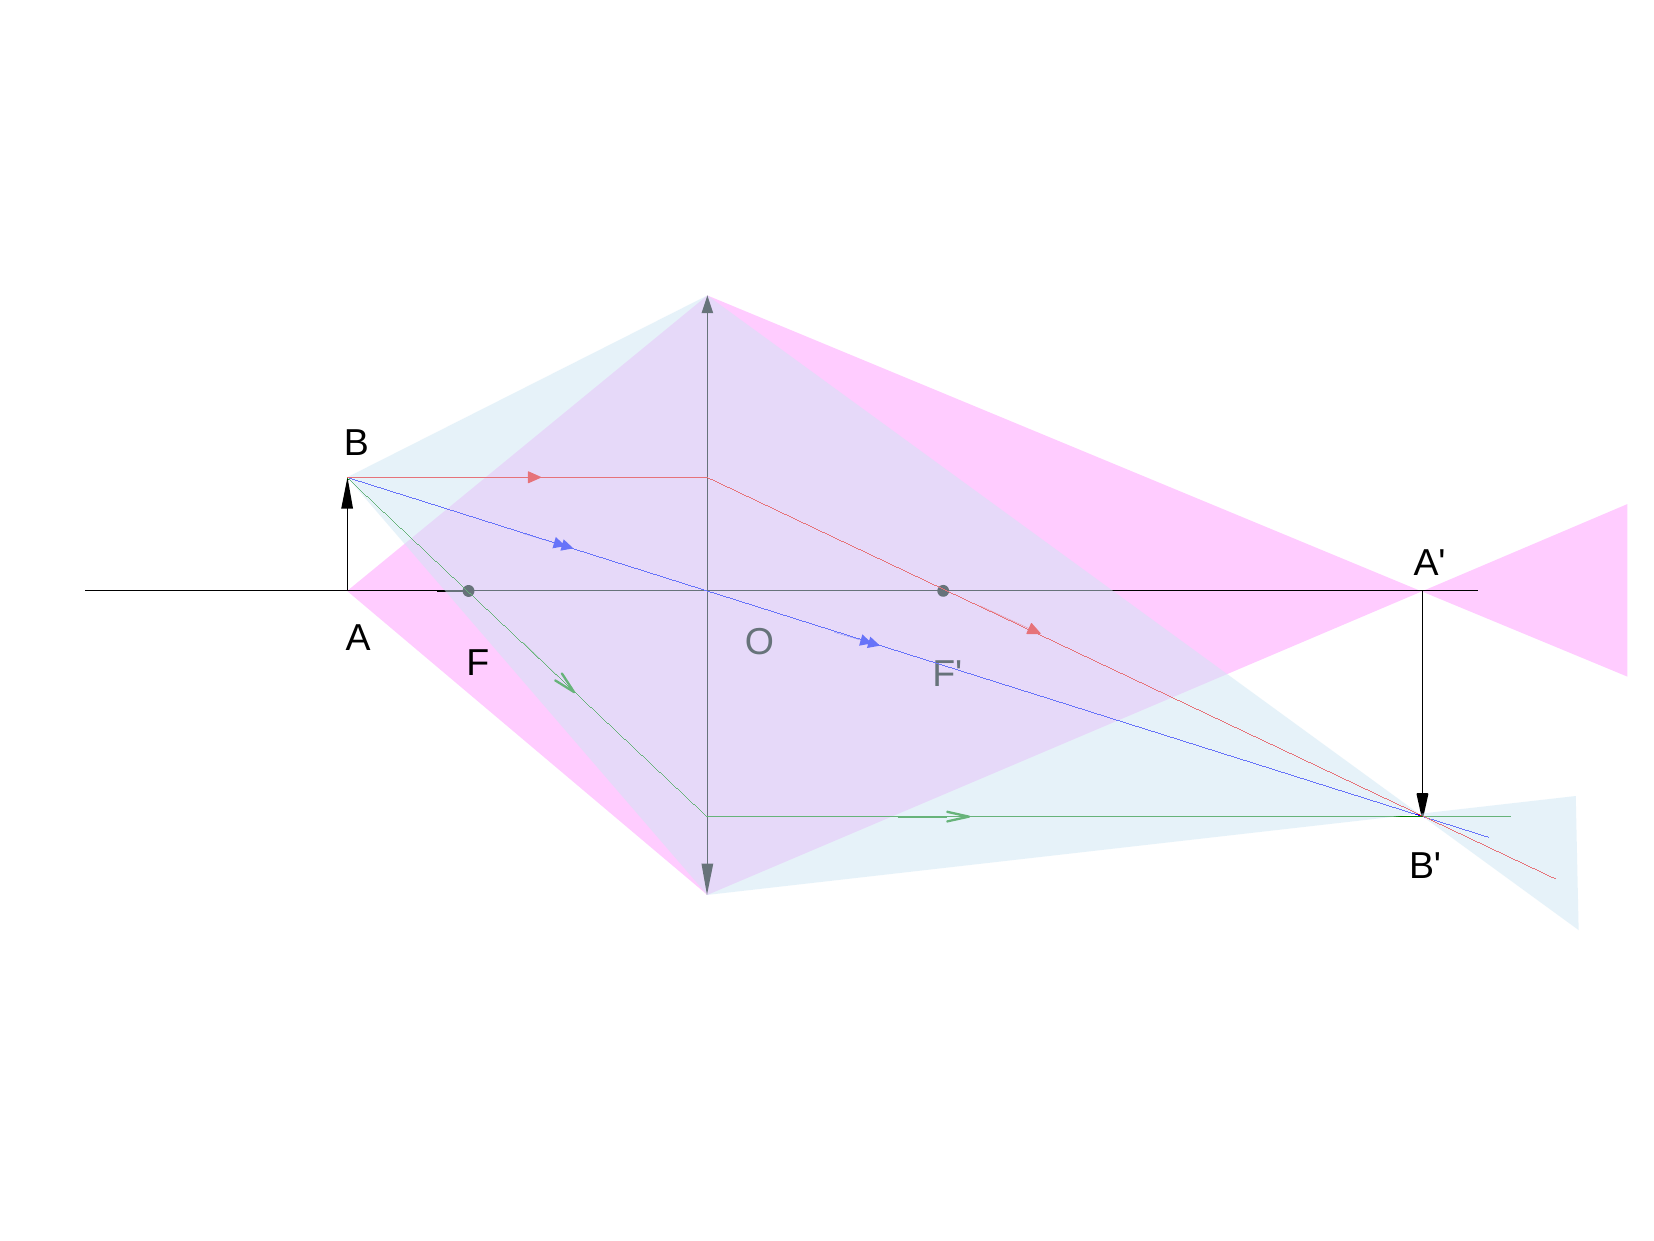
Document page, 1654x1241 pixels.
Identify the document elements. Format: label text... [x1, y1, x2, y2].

text_box [347, 295, 1579, 931]
text_box A' [1398, 534, 1461, 591]
text_box B' [1394, 837, 1457, 895]
text_box A [330, 608, 386, 676]
text_box F [451, 633, 505, 691]
text_box B [328, 414, 384, 472]
text_box [1423, 504, 1628, 677]
